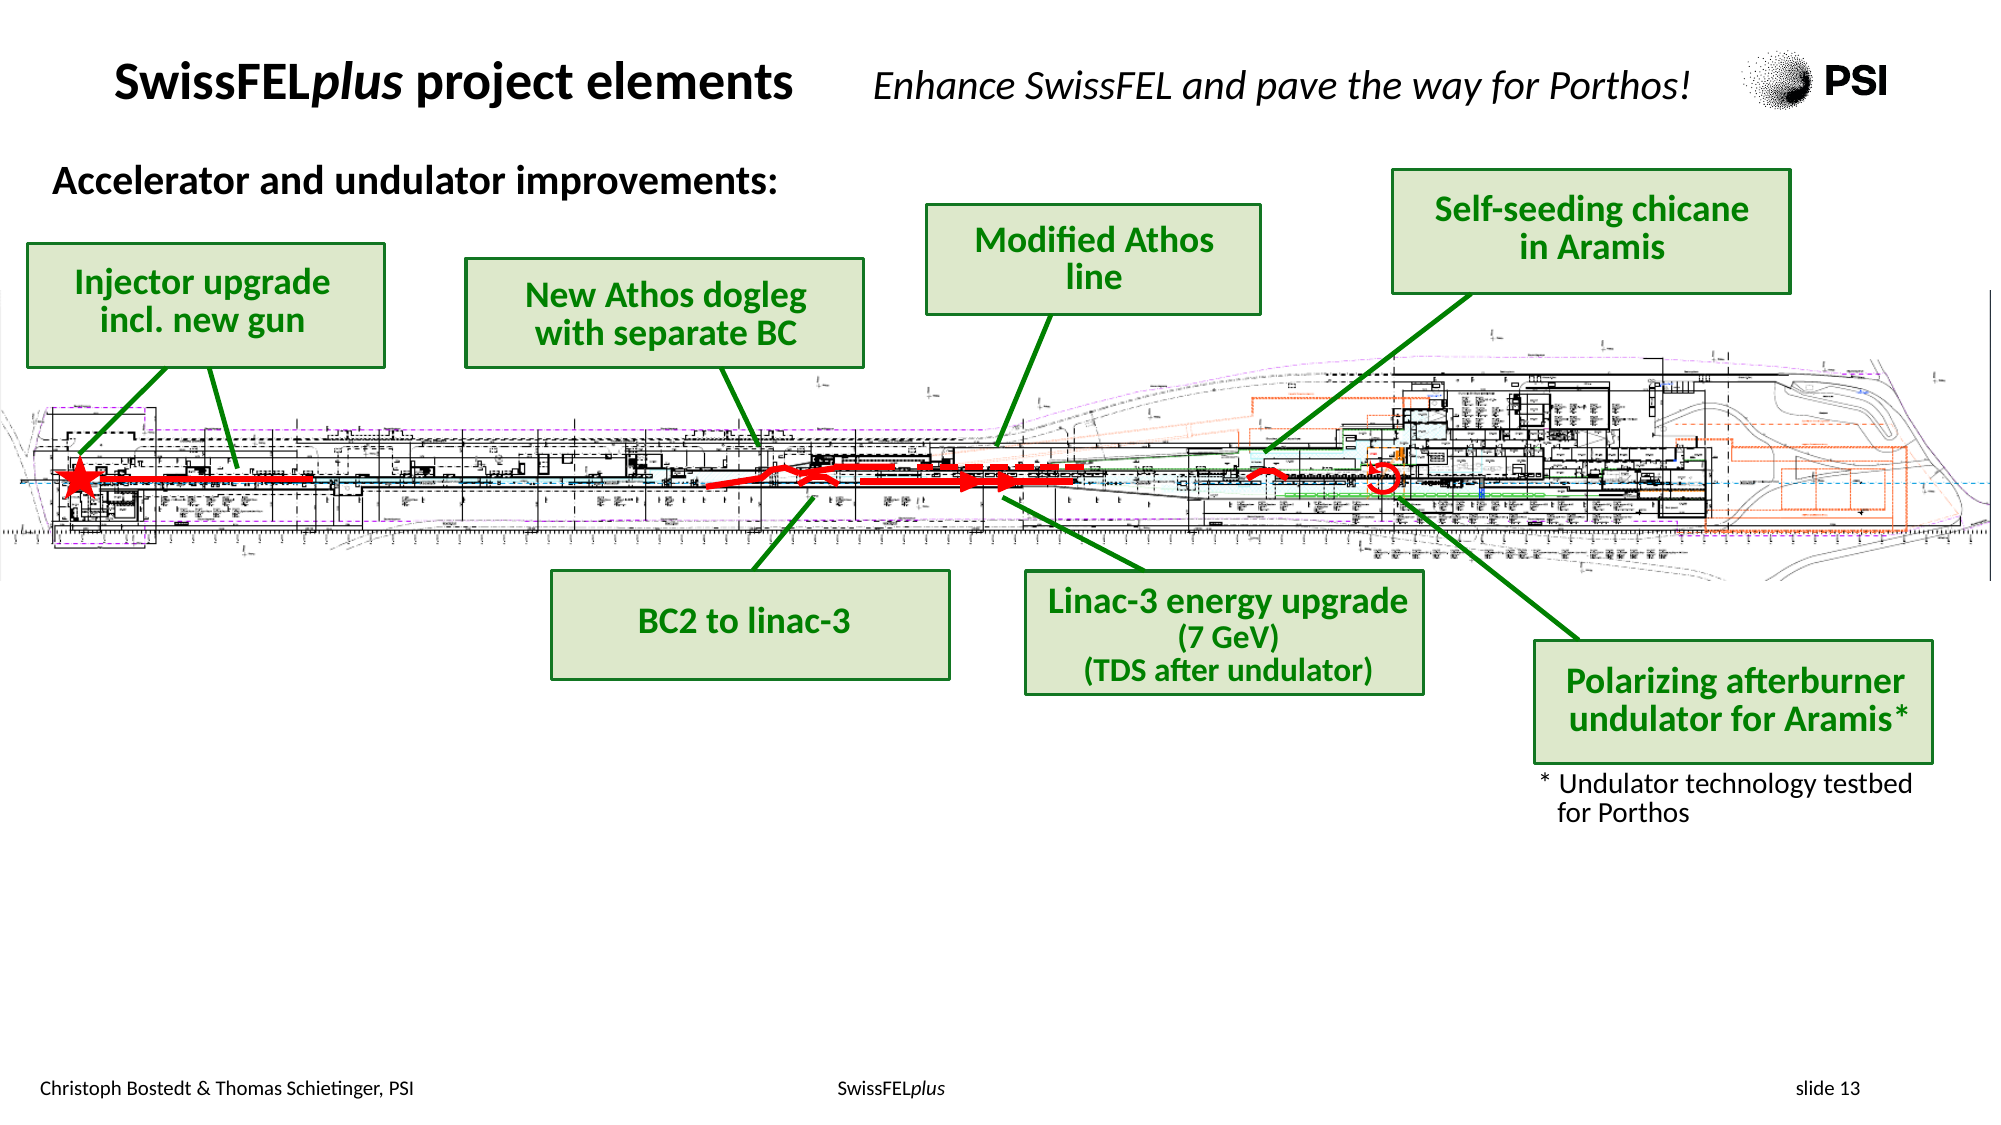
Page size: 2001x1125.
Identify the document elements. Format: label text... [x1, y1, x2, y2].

text_box Linac-3 energy upgrade (7 GeV) (TDS after undulator) [1029, 578, 1428, 698]
text_box Self-seeding chicane in Aramis [1409, 186, 1776, 277]
text_box [926, 204, 1261, 315]
text_box Injector upgrade incl. new gun [58, 258, 348, 350]
text_box New Athos dogleg with separate BC [500, 271, 832, 363]
text_box [551, 570, 950, 680]
text_box [54, 456, 106, 500]
text_box Accelerator and undulator improvements: [37, 155, 797, 213]
text_box [1534, 640, 1933, 763]
picture [0, 290, 1991, 581]
text_box Modified Athos line [955, 216, 1234, 307]
title SwissFELplus project elements [114, 45, 1585, 118]
text_box Polarizing afterburner undulator for Aramis* [1544, 657, 1937, 749]
text_box BC2 to linac-3 [606, 598, 883, 651]
text_box * Undulator technology testbed for Porthos [1523, 763, 1967, 838]
text_box [465, 258, 864, 368]
text_box [1025, 571, 1424, 695]
text_box Enhance SwissFEL and pave the way for Porthos! [1585, 61, 1707, 118]
text_box [1392, 169, 1790, 294]
text_box [27, 243, 385, 368]
